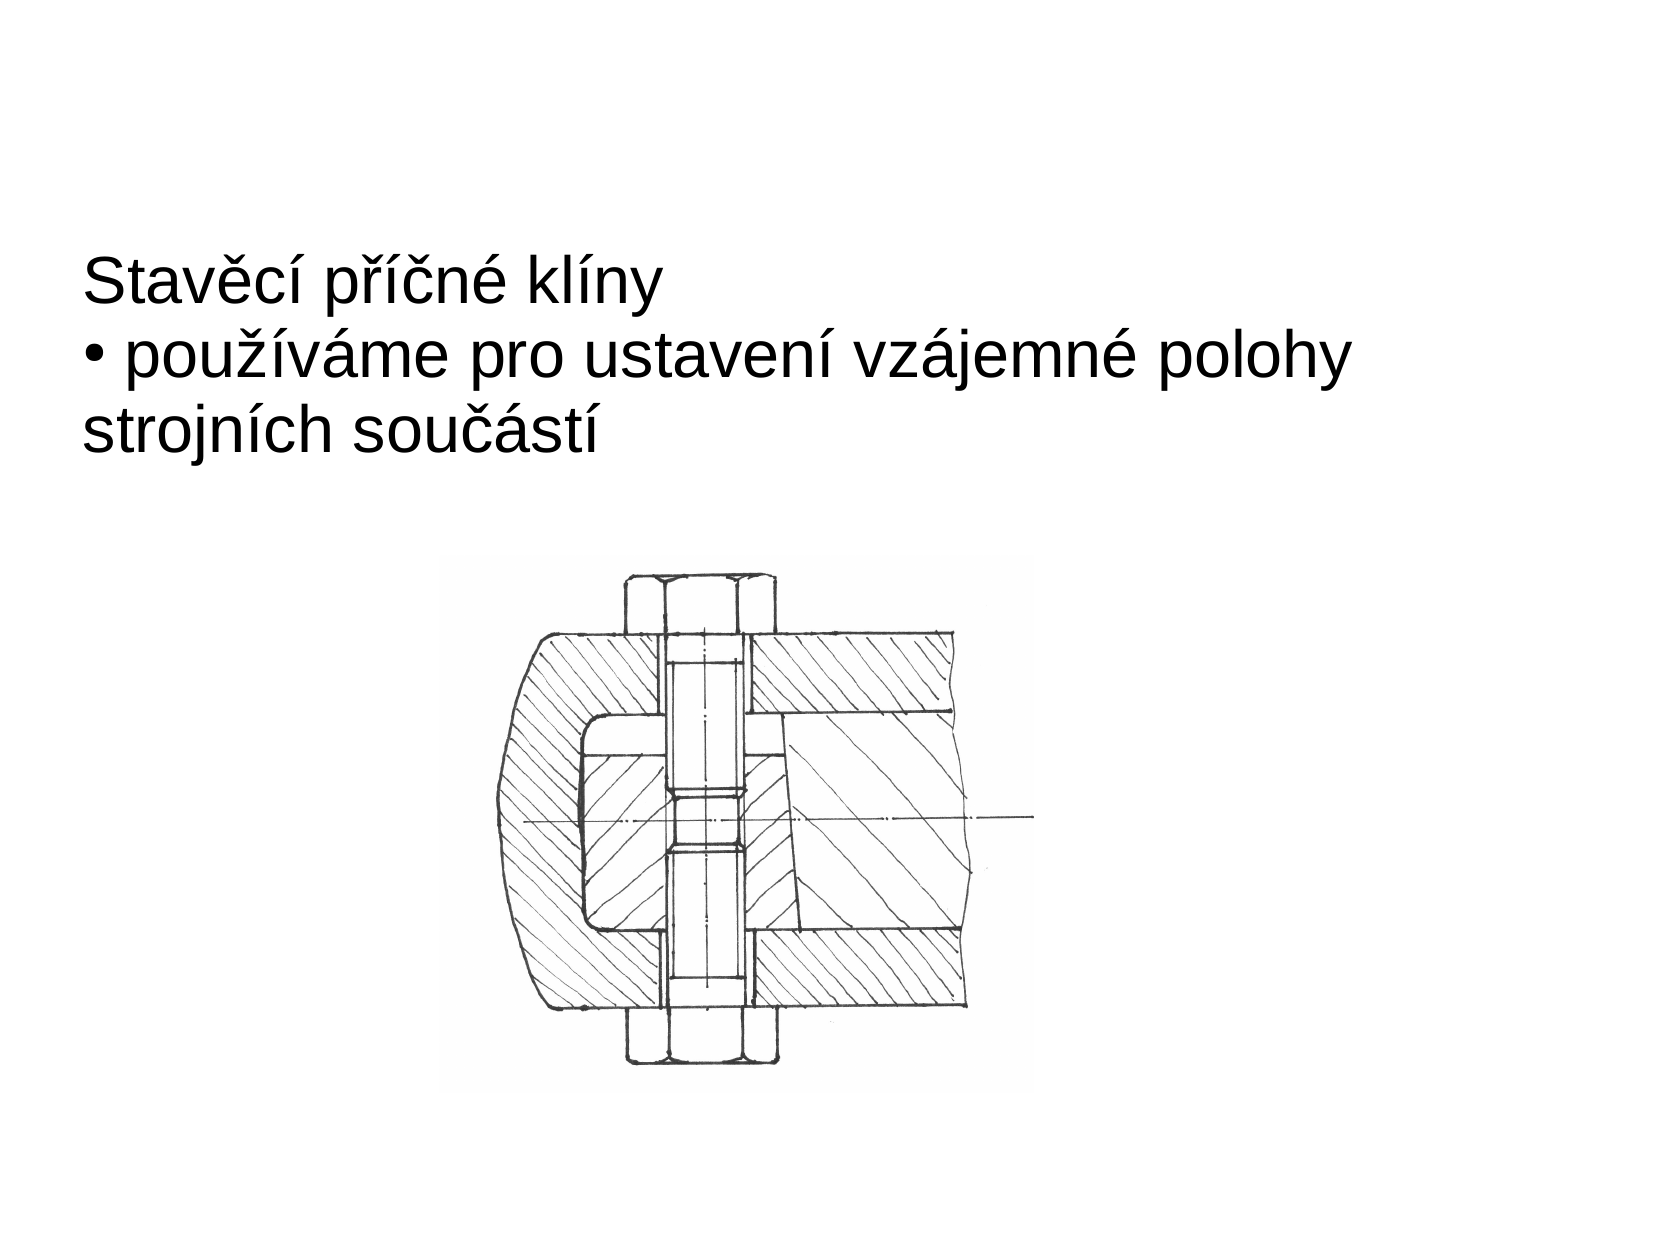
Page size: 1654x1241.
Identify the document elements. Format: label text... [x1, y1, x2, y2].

subtitle Stavěcí příčné klíny používáme pro ustavení vzájemné polohy strojních součástí [82, 56, 1571, 1102]
picture [439, 555, 1034, 1093]
